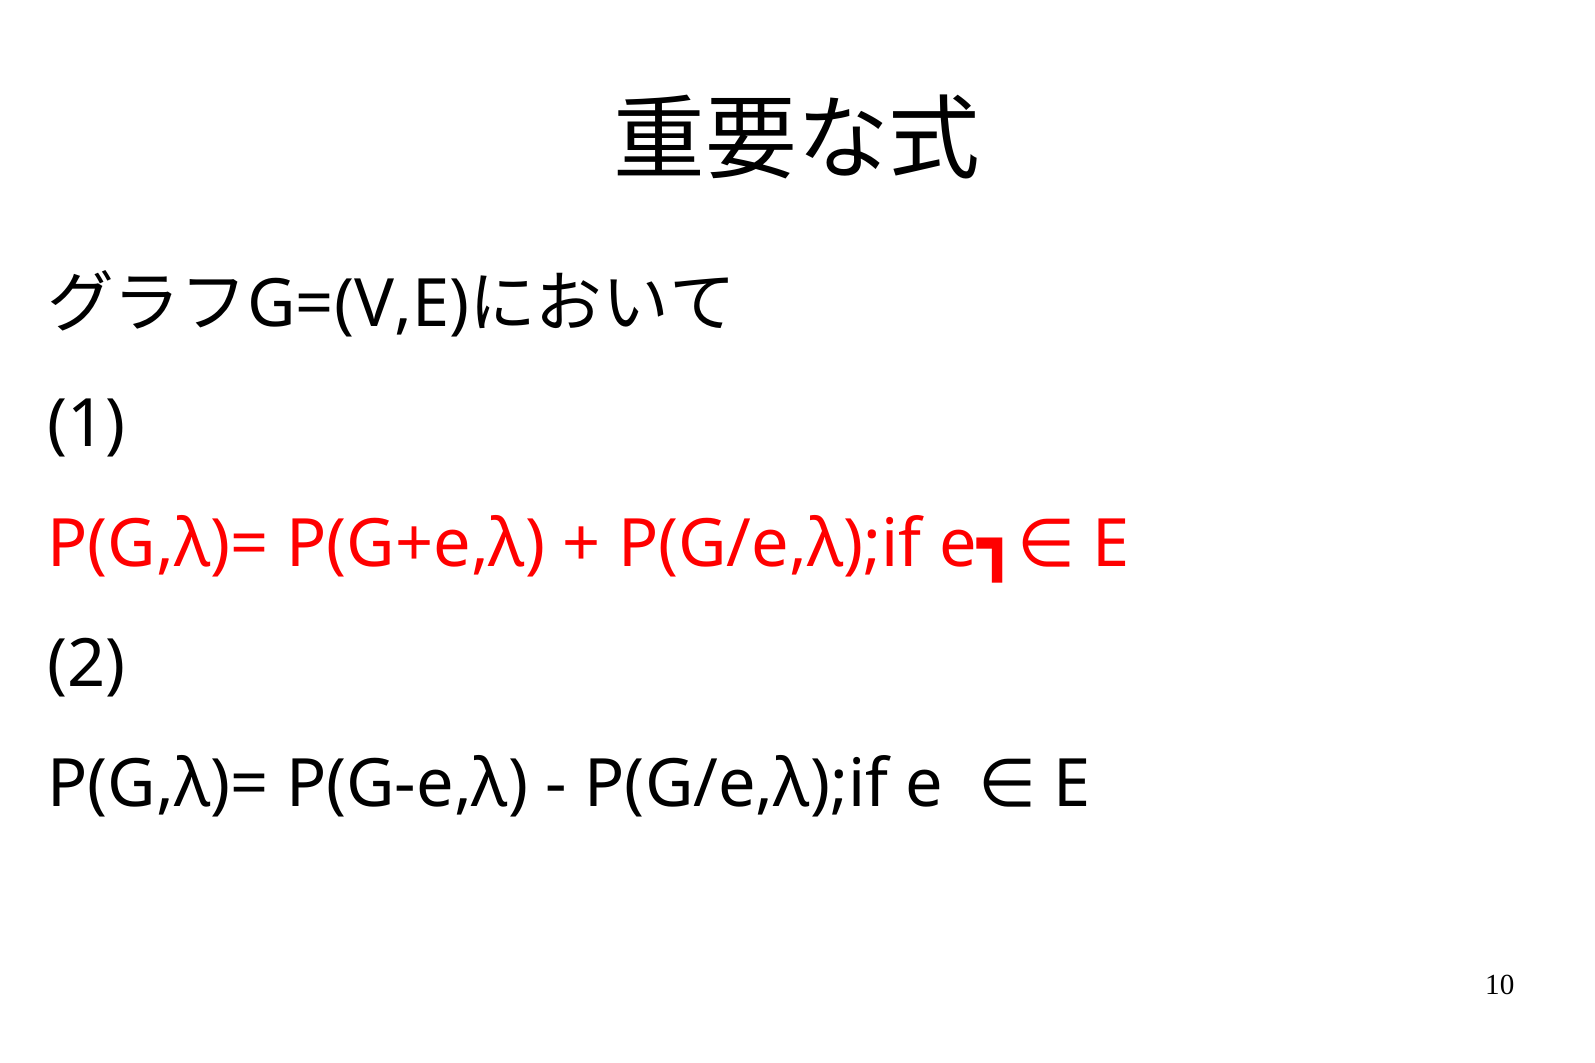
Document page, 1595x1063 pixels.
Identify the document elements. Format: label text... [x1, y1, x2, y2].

list グラフG=(V,E)において (1) P(G,λ)= P(G+e,λ) + P(G/e,λ);if e┓∈ E (2) P(G,λ)= P(G-e,λ) - P(G/e,λ);if e ∈ E [29, 248, 1565, 936]
title 重要な式 [79, 49, 1515, 213]
